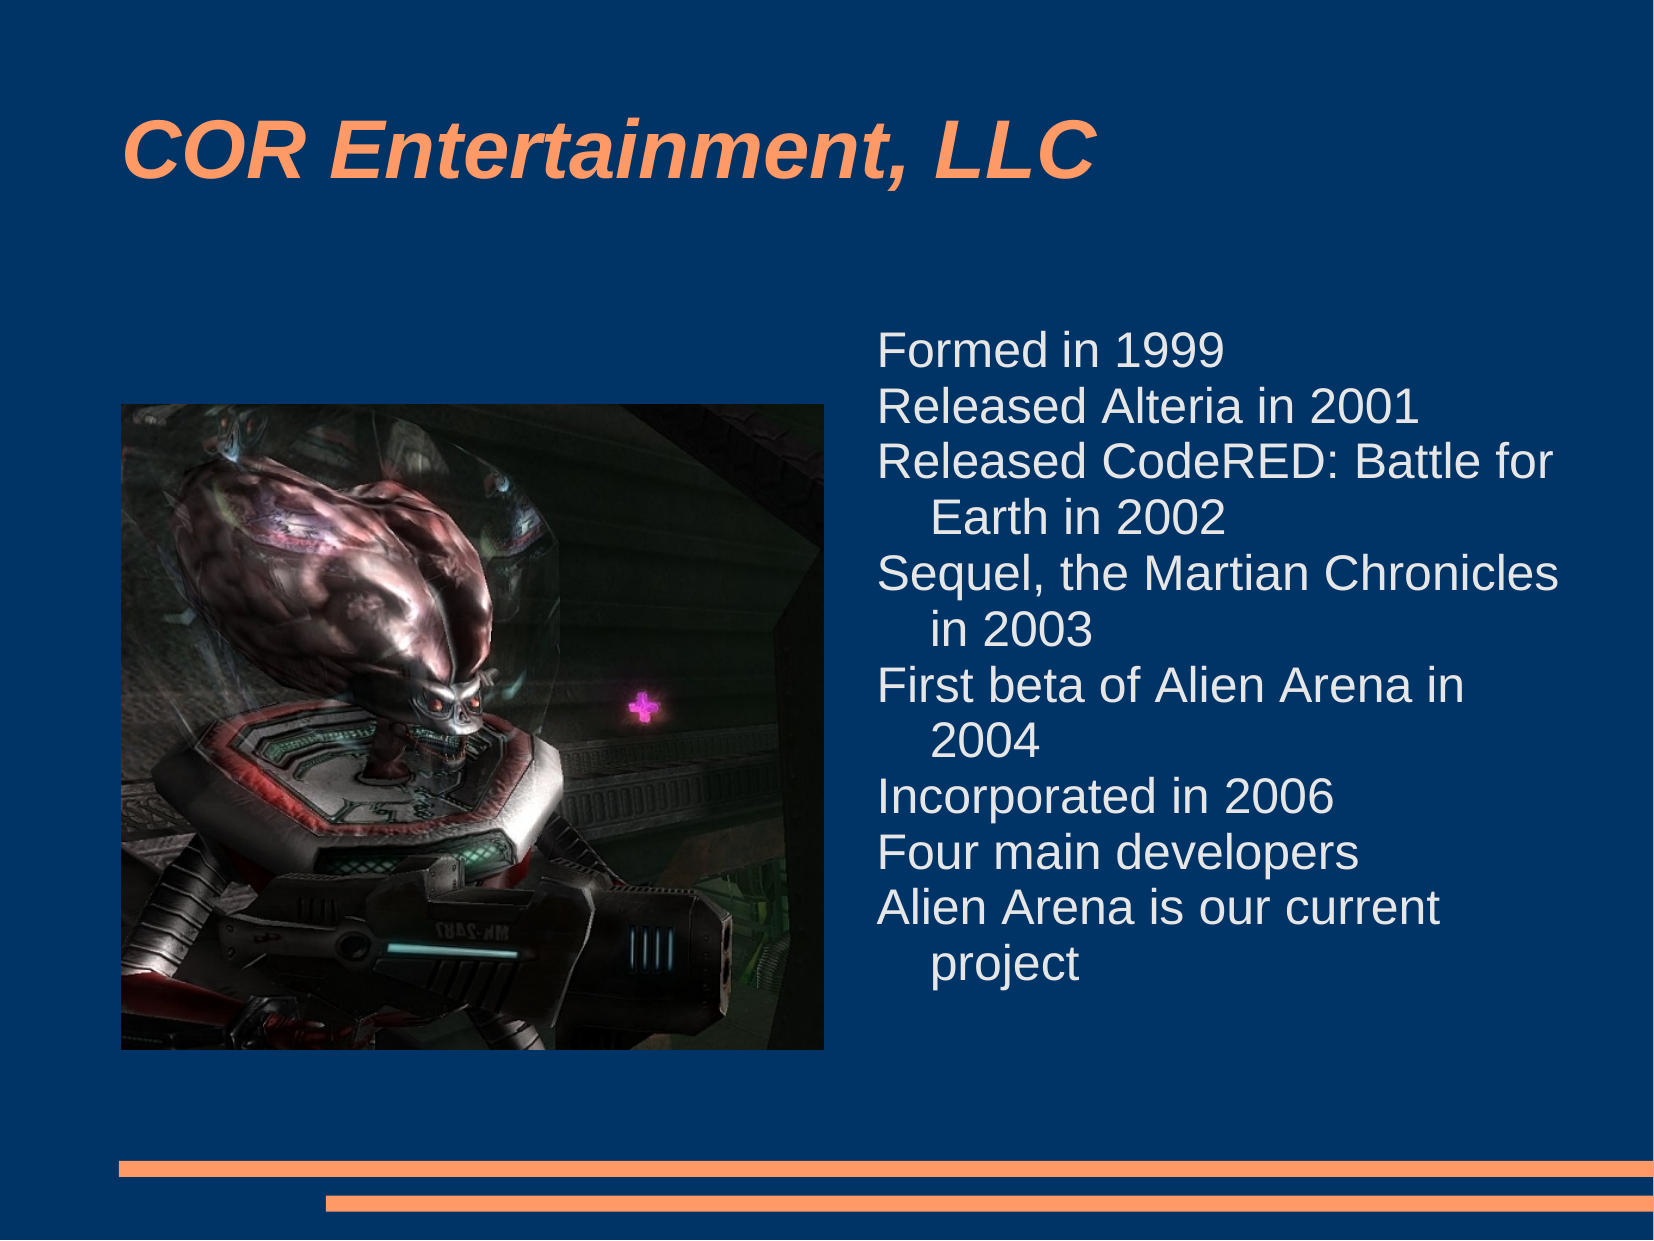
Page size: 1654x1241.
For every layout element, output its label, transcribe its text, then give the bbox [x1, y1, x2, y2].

list Formed in 1999 Released Alteria in 2001 Released CodeRED: Battle for Earth in 2002 Sequel, the Martian Chronicles in 2003 First beta of Alien Arena in 2004 Incorporated in 2006 Four main developers Alien Arena is our current project [858, 322, 1562, 1133]
title COR Entertainment, LLC [121, 46, 1534, 254]
picture [121, 404, 824, 1050]
